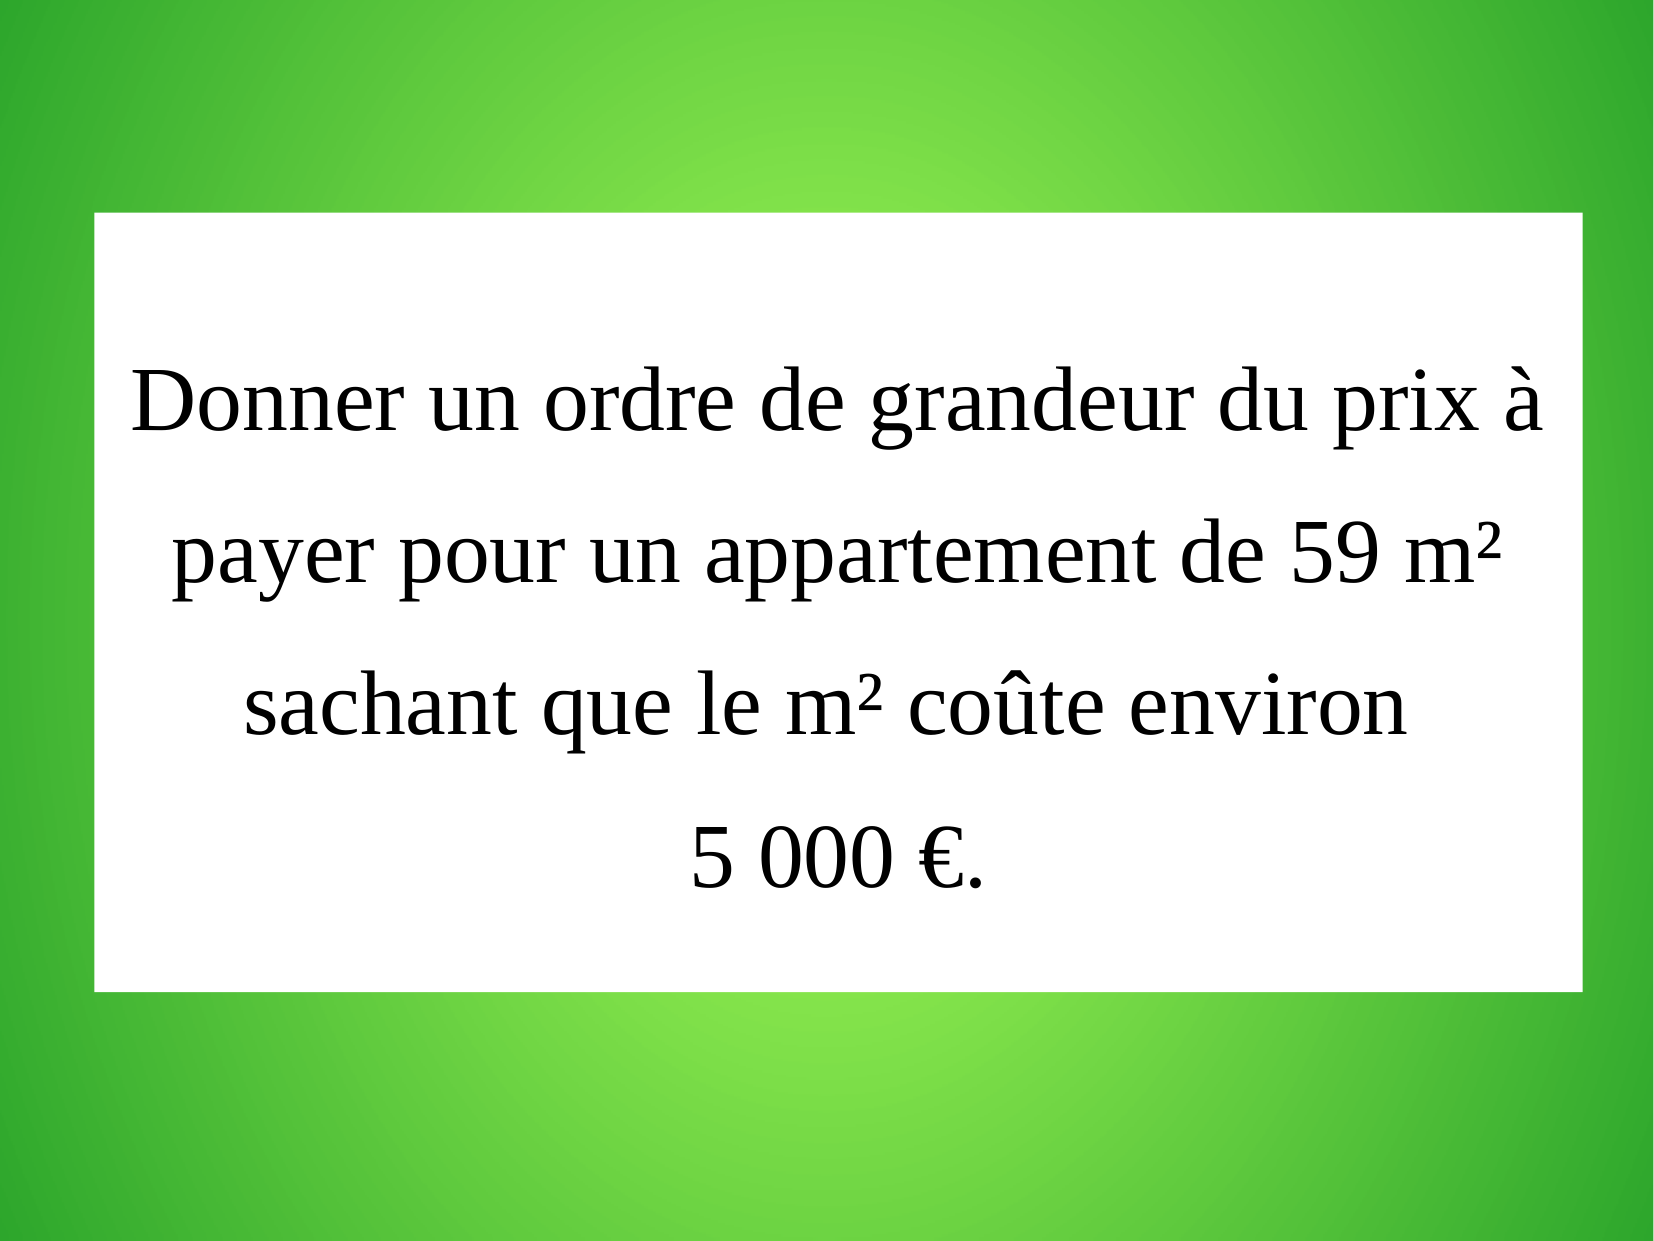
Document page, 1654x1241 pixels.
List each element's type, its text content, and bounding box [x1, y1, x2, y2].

text_box Donner un ordre de grandeur du prix à payer pour un appartement de 59 m² sachant que le m² coûte environ 5 000 €. [94, 212, 1583, 993]
picture [0, 0, 1654, 1241]
